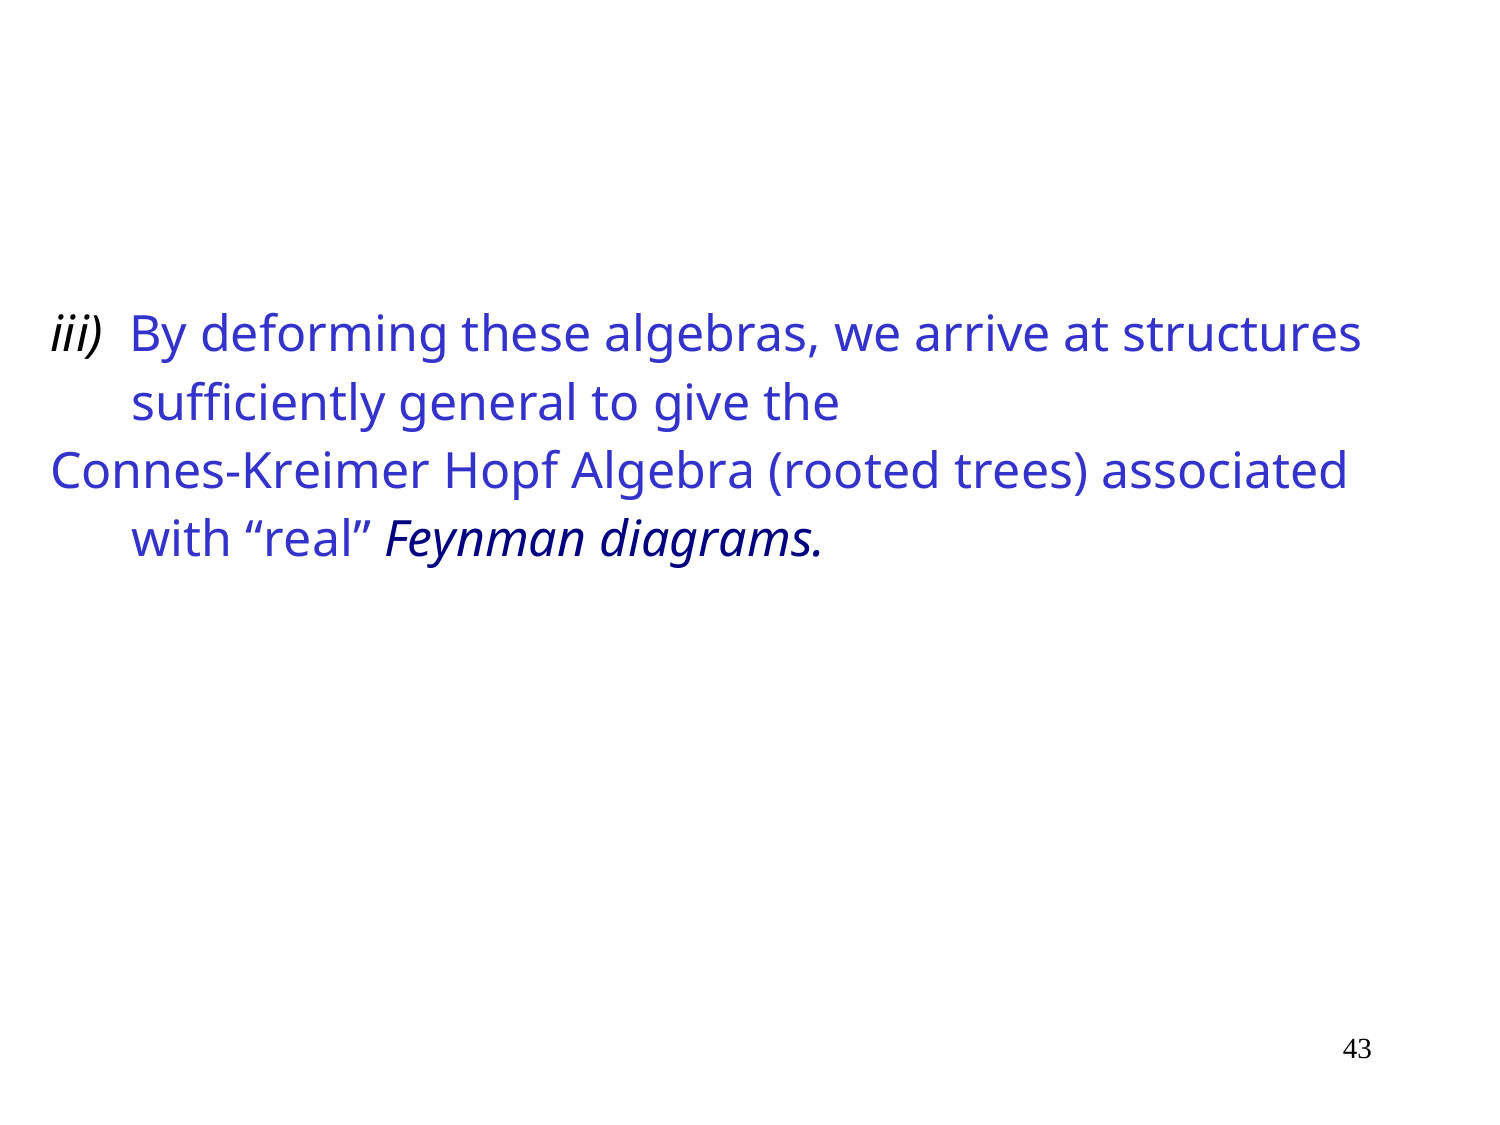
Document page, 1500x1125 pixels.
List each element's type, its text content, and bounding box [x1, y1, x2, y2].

text_box iii) By deforming these algebras, we arrive at structures sufficiently general to give the Connes-Kreimer Hopf Algebra (rooted trees) associated with “real” Feynman diagrams. [50, 125, 1453, 648]
